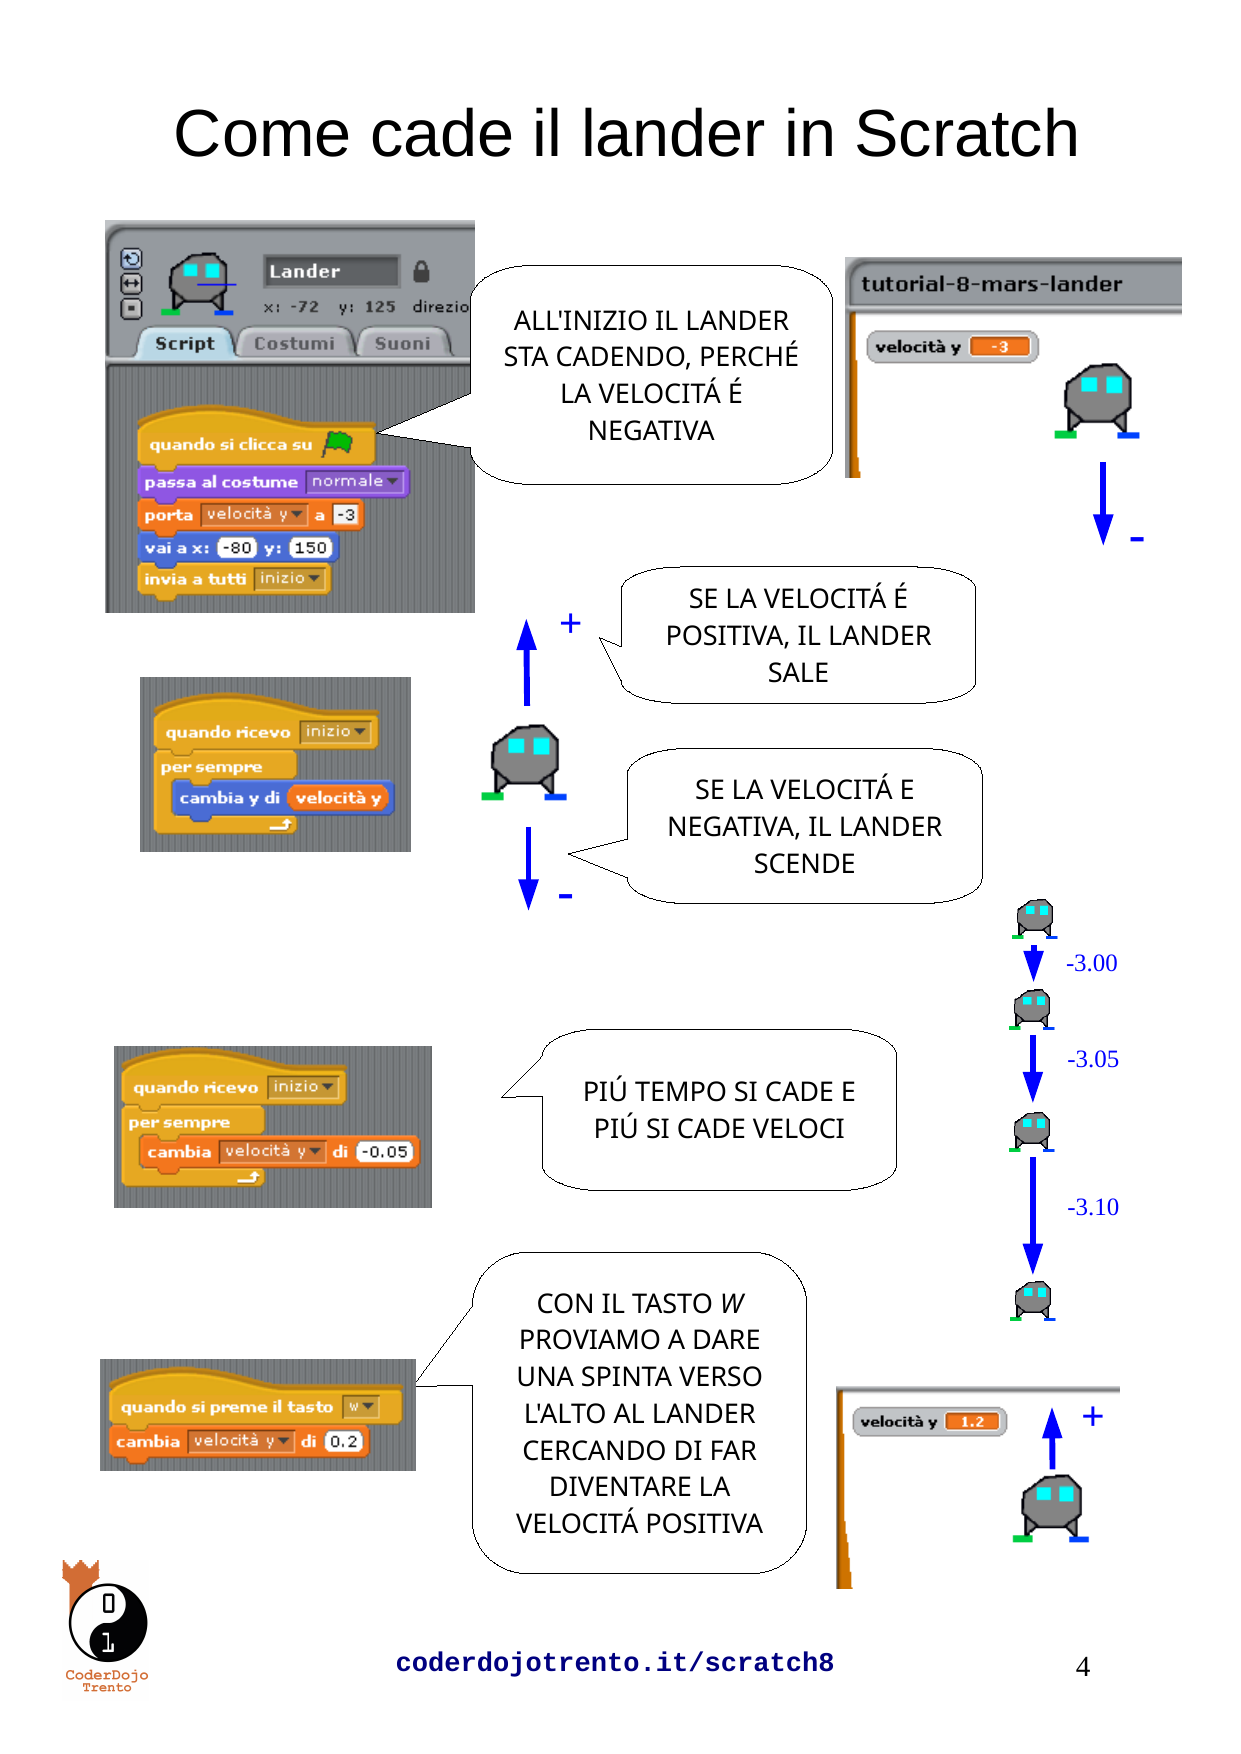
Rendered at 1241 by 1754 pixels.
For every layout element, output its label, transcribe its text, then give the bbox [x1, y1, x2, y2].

text_box coderdojotrento.it/scratch8 [380, 1641, 1006, 1704]
picture [114, 1046, 432, 1208]
picture [105, 220, 475, 613]
text_box - [1113, 499, 1161, 572]
picture [845, 257, 1182, 478]
text_box <number> [1061, 1643, 1214, 1696]
picture [999, 1260, 1067, 1332]
text_box - [542, 856, 590, 937]
picture [463, 687, 589, 821]
text_box SE LA VELOCITÁ E NEGATIVA, IL LANDER SCENDE [568, 748, 983, 904]
picture [140, 677, 411, 852]
text_box CON IL TASTO W PROVIAMO A DARE UNA SPINTA VERSO L'ALTO AL LANDER CERCANDO DI FAR DIVENTARE LA VELOCITÁ POSITIVA [416, 1252, 807, 1574]
picture [62, 1560, 149, 1701]
picture [998, 968, 1066, 1041]
text_box -3.10 [1052, 1185, 1143, 1234]
title Come cade il lander in Scratch [60, 59, 1195, 208]
text_box ALL'INIZIO IL LANDER STA CADENDO, PERCHÉ LA VELOCITÁ É NEGATIVA [376, 265, 833, 485]
text_box SE LA VELOCITÁ É POSITIVA, IL LANDER SALE [599, 566, 976, 704]
text_box + [1066, 1386, 1120, 1458]
picture [836, 1386, 1120, 1589]
picture [998, 1091, 1066, 1163]
picture [1001, 878, 1069, 950]
text_box -3.00 [1051, 942, 1174, 991]
text_box + [544, 593, 598, 665]
picture [100, 1359, 416, 1471]
text_box PIÚ TEMPO SI CADE E PIÚ SI CADE VELOCI [501, 1029, 897, 1191]
text_box -3.05 [1052, 1037, 1143, 1086]
